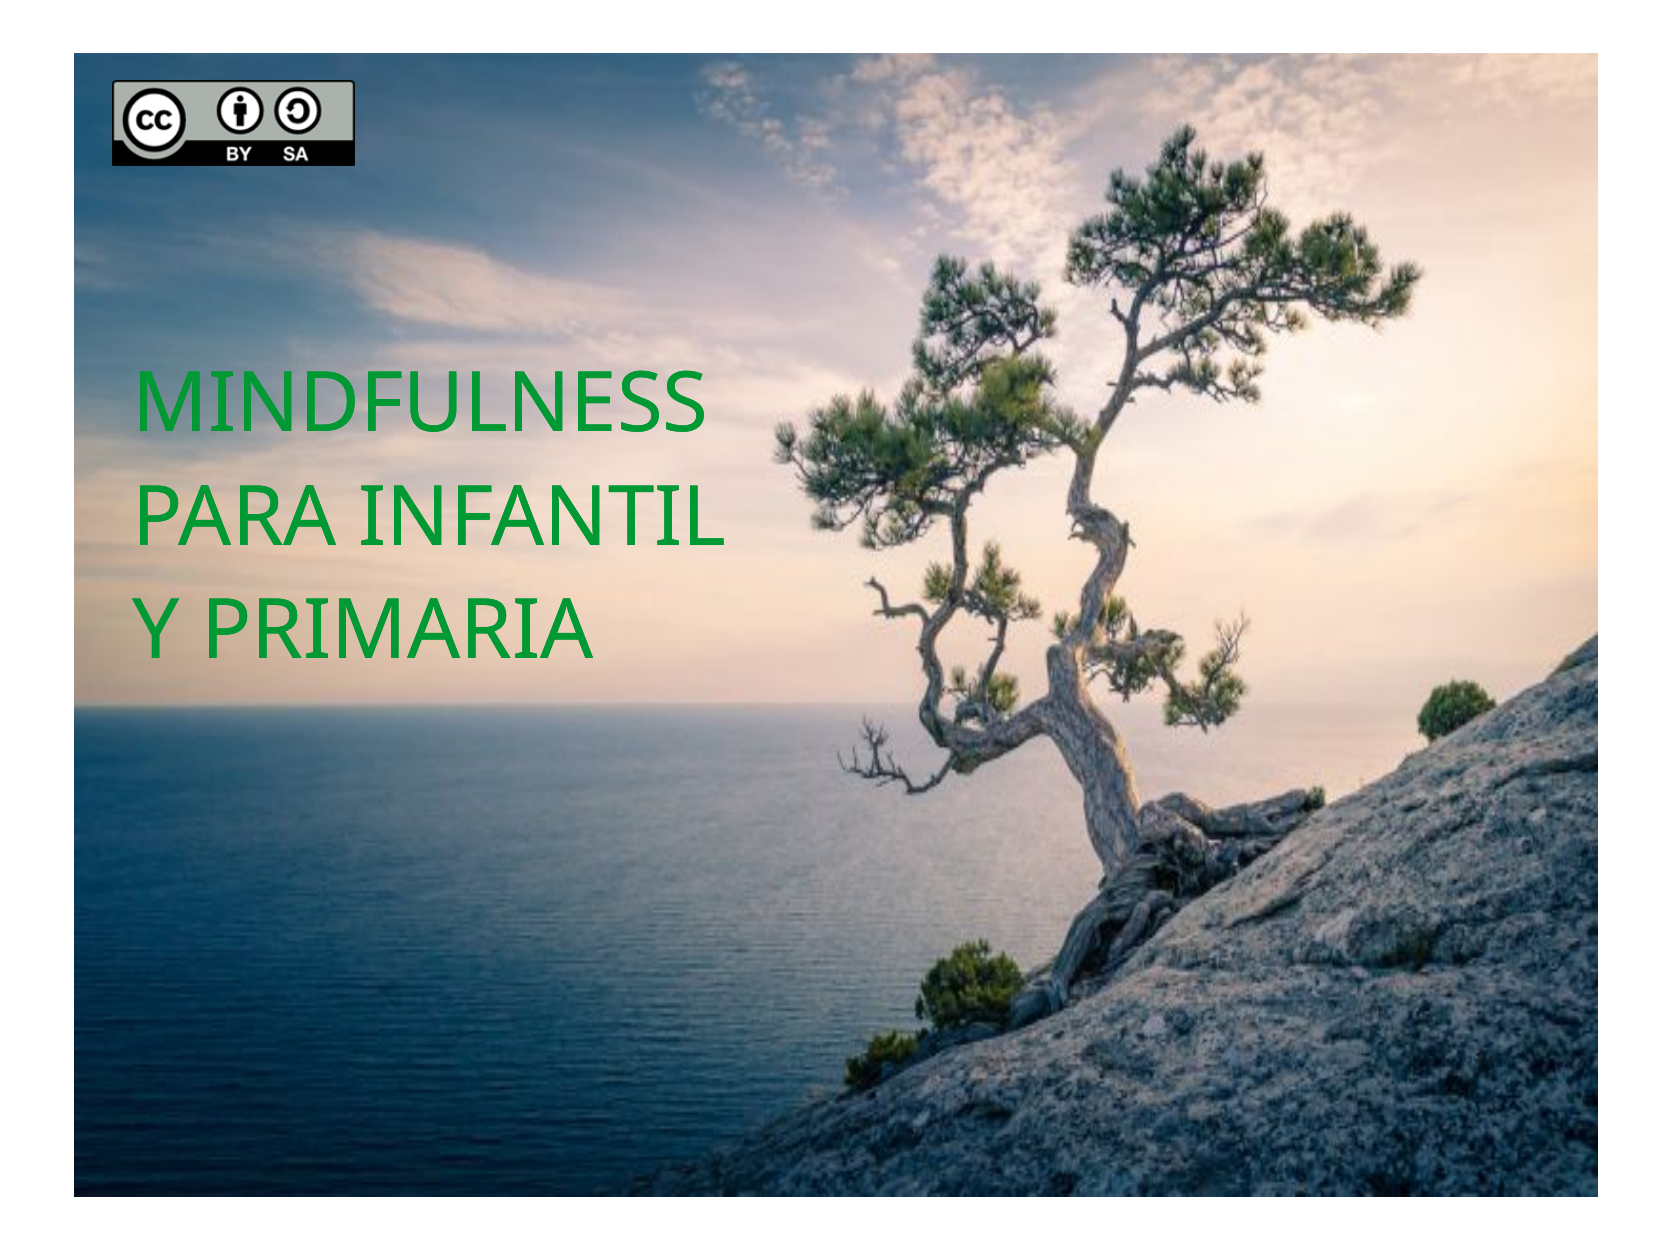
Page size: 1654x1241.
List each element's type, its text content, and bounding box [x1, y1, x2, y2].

picture [74, 53, 1598, 1197]
text_box MINDFULNESS PARA INFANTIL Y PRIMARIA [118, 335, 804, 887]
